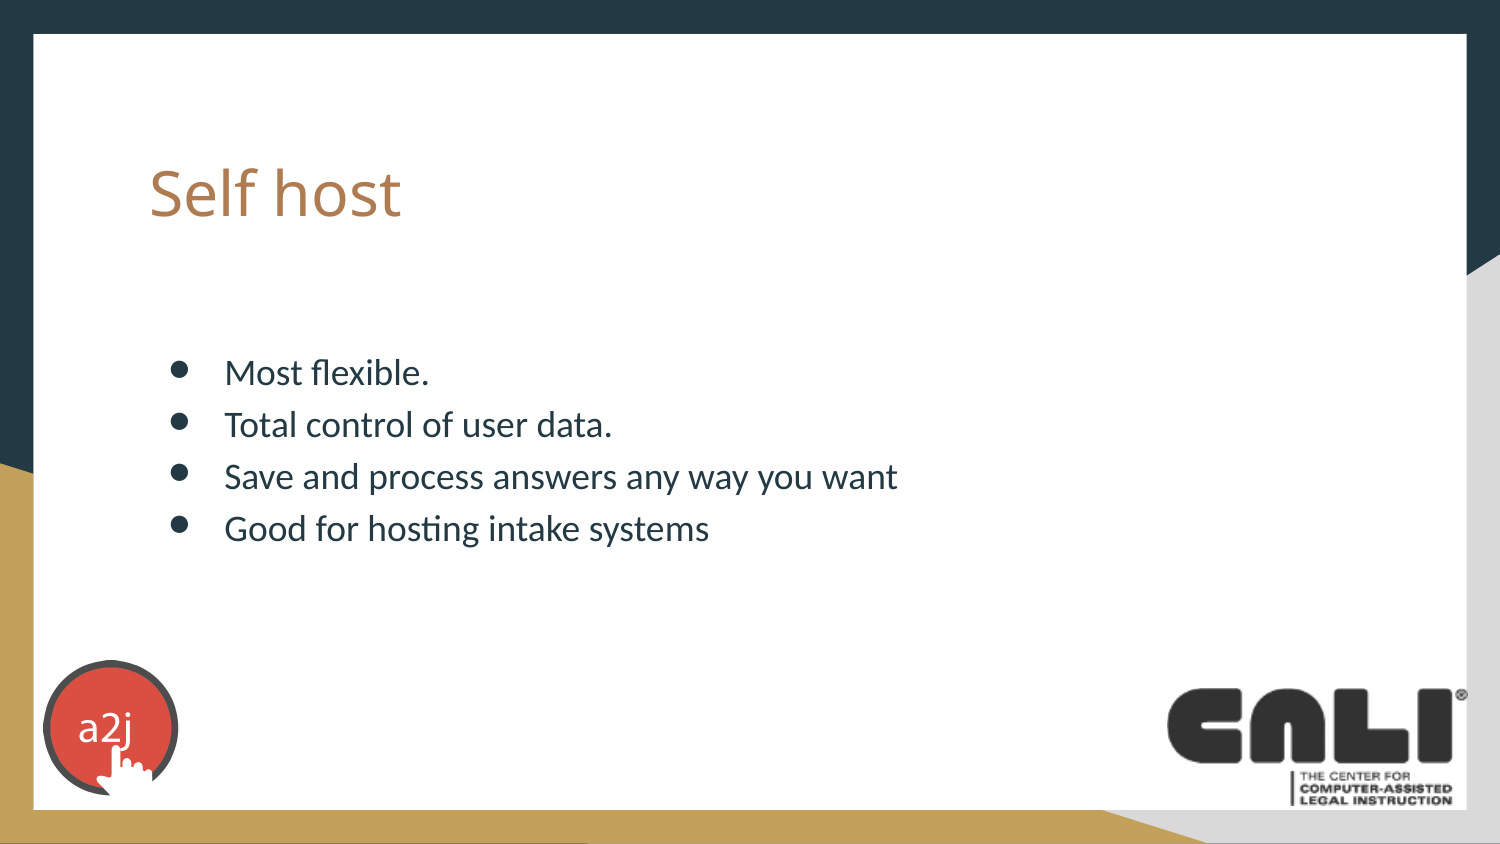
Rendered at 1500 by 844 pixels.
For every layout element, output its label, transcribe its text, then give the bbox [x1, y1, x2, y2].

picture [1167, 688, 1468, 806]
list Most flexible. Total control of user data. Save and process answers any way you want Good for hosting intake systems [134, 326, 1366, 729]
title Self host [134, 138, 1366, 296]
picture [43, 660, 182, 806]
